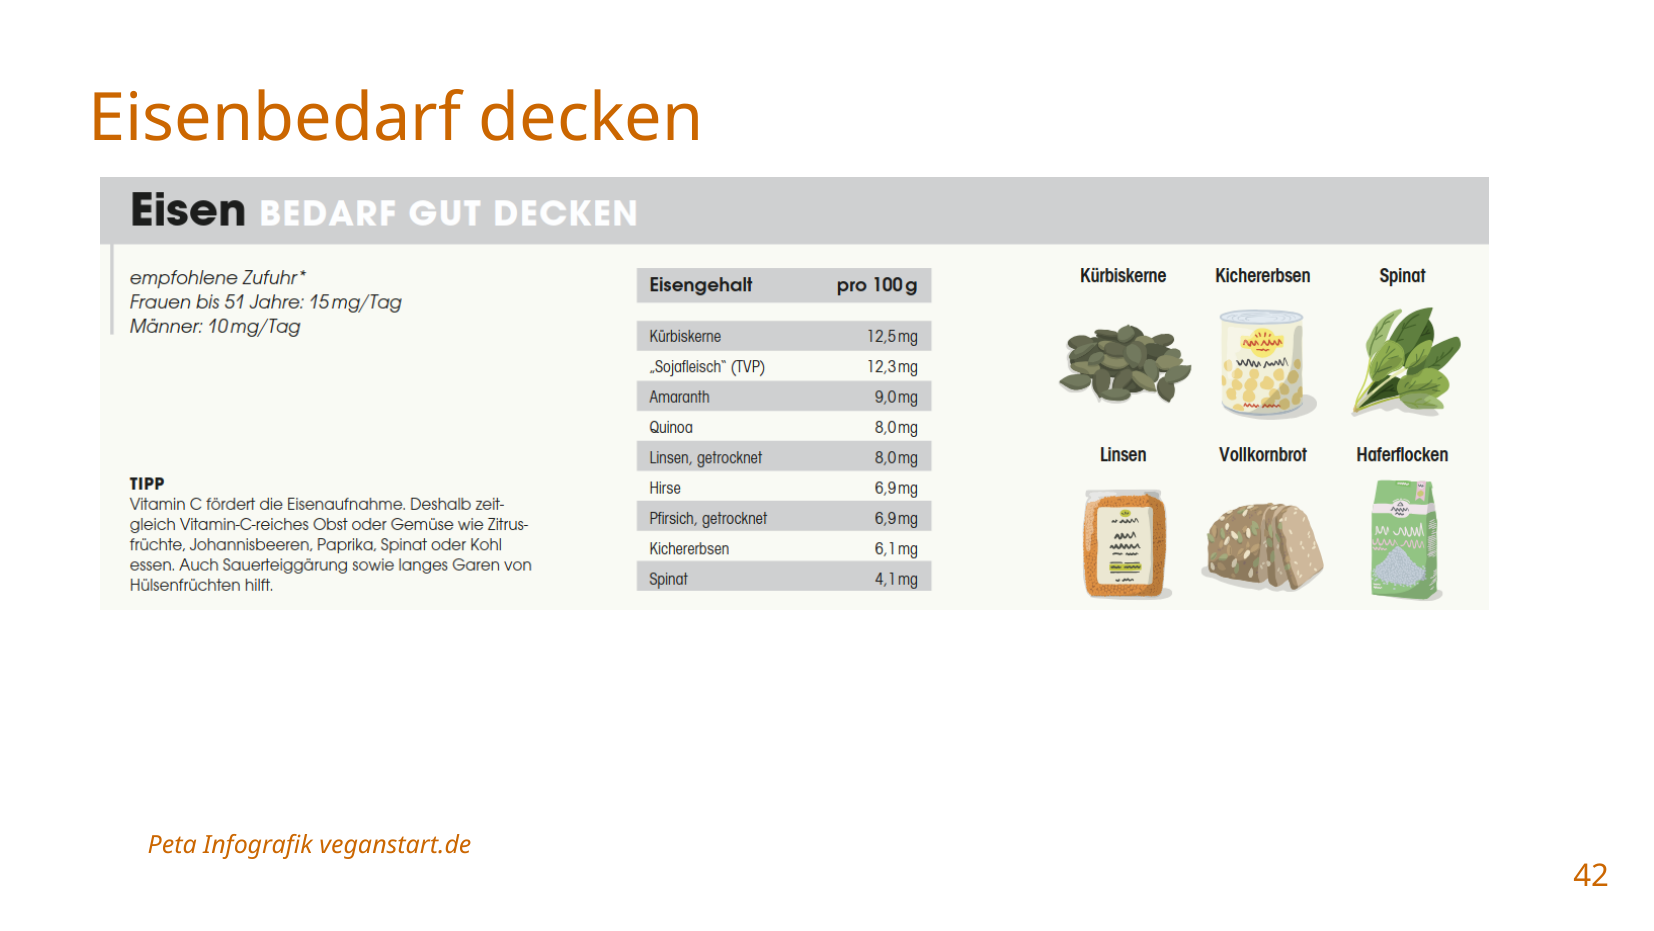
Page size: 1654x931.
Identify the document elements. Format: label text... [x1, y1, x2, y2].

picture [100, 177, 1489, 610]
list Peta Infografik veganstart.de [76, 826, 1565, 894]
title Eisenbedarf decken [88, 37, 1489, 193]
